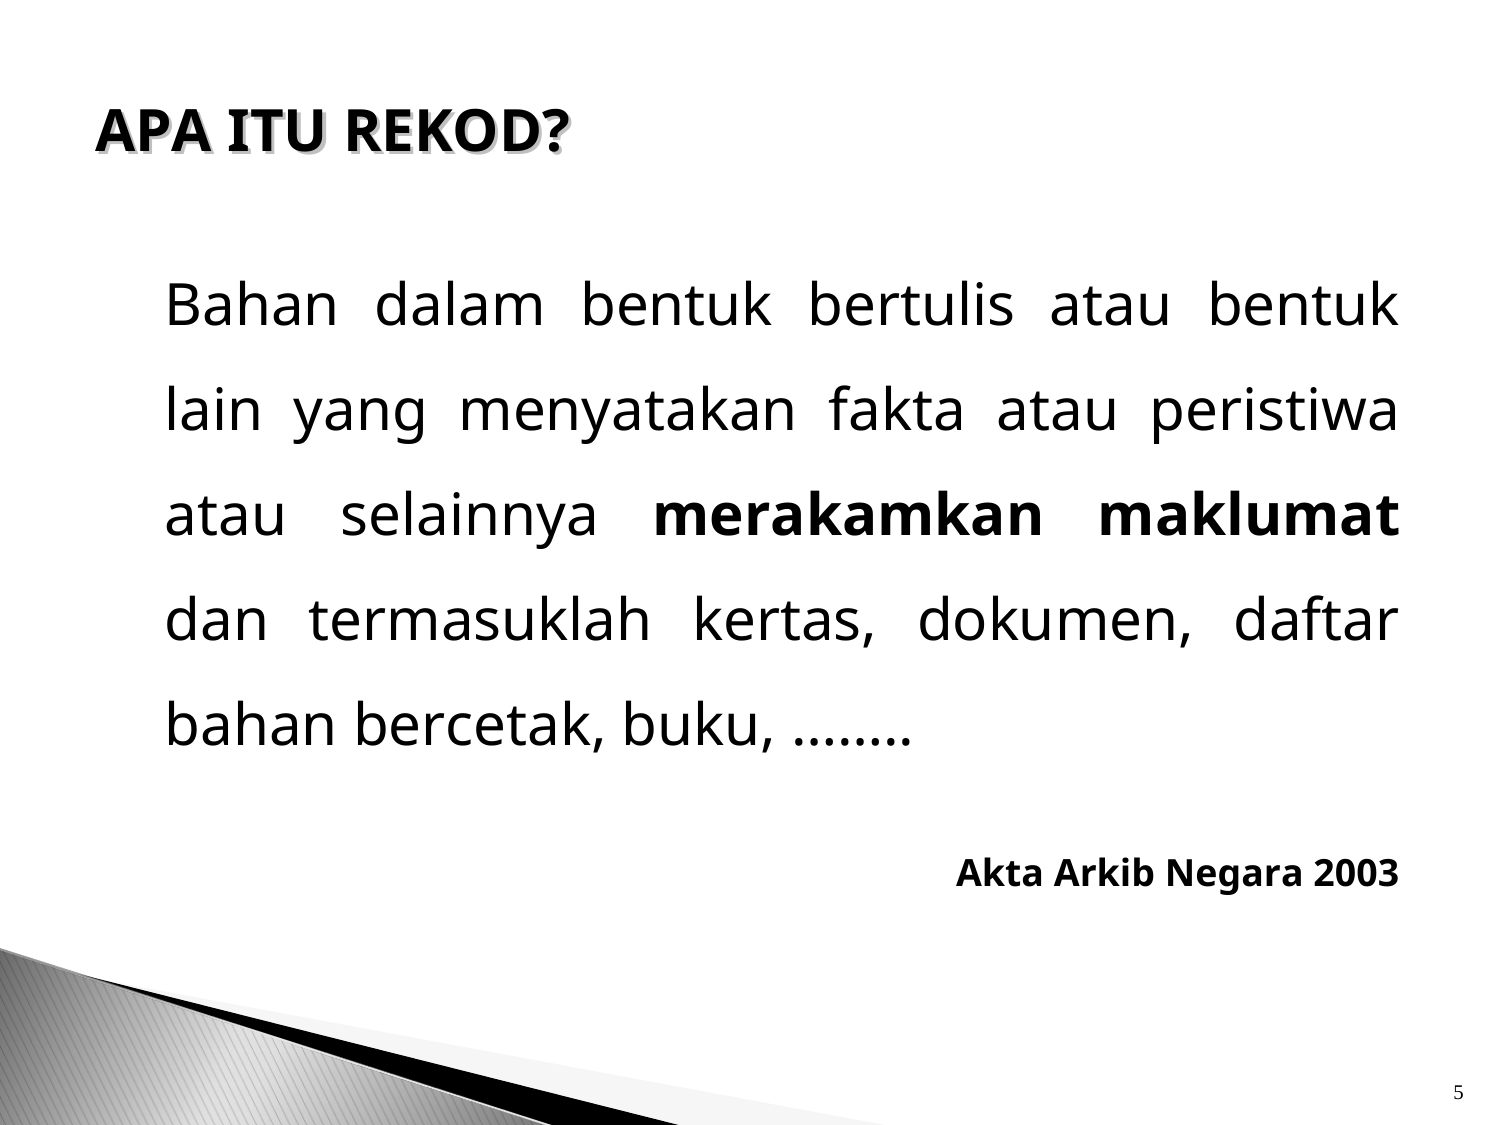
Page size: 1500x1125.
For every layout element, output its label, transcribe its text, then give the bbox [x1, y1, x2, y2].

list Bahan dalam bentuk bertulis atau bentuk lain yang menyatakan fakta atau peristiwa atau selainnya merakamkan maklumat dan termasuklah kertas, dokumen, daftar bahan bercetak, buku, …….. Akta Arkib Negara 2003 [90, 224, 1416, 951]
picture [0, 947, 559, 1125]
text_box <number> [1418, 1051, 1479, 1112]
text_box APA ITU REKOD? [62, 49, 1388, 225]
